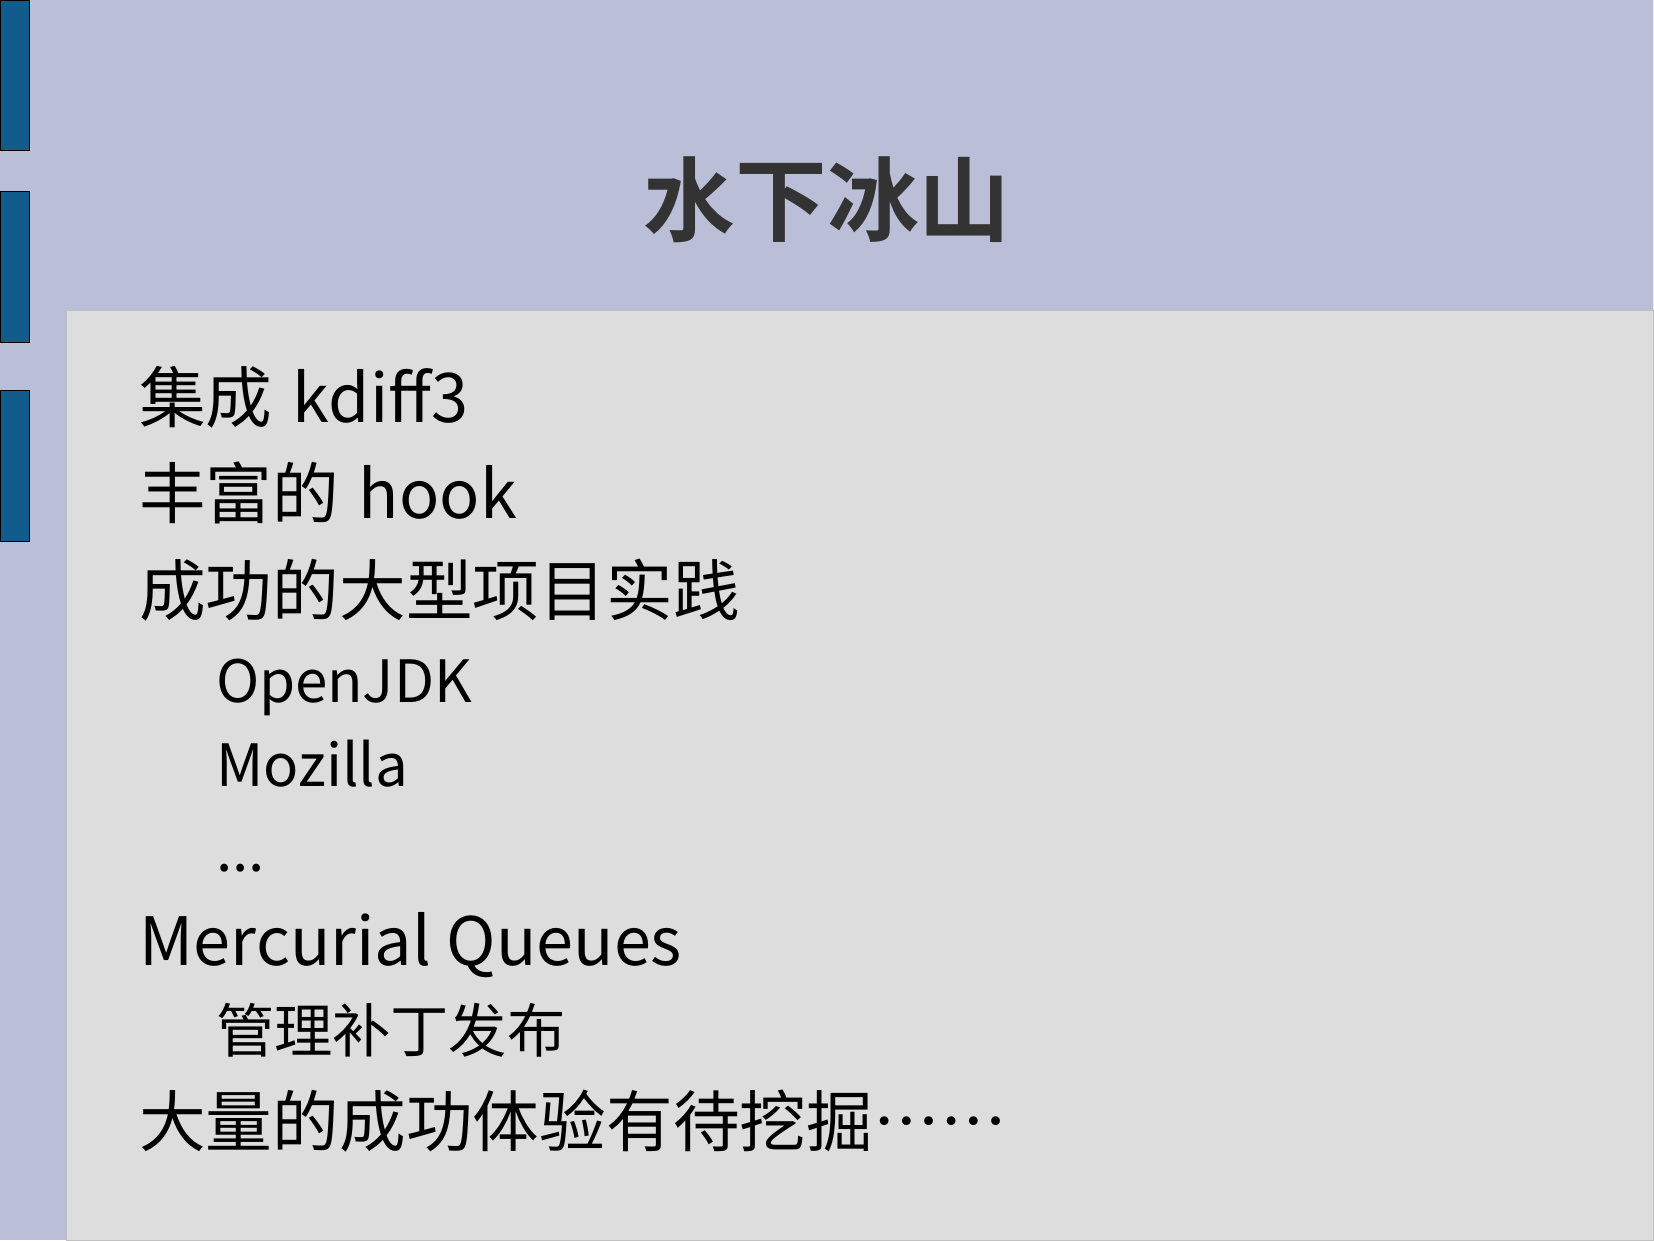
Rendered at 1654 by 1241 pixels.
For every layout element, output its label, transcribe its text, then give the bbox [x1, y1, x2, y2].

list 集成kdiff3 丰富的hook 成功的大型项目实践 OpenJDK Mozilla ... Mercurial Queues 管理补丁发布 大量的成功体验有待挖掘…… [121, 344, 1534, 1127]
title 水下冰山 [121, 91, 1534, 299]
